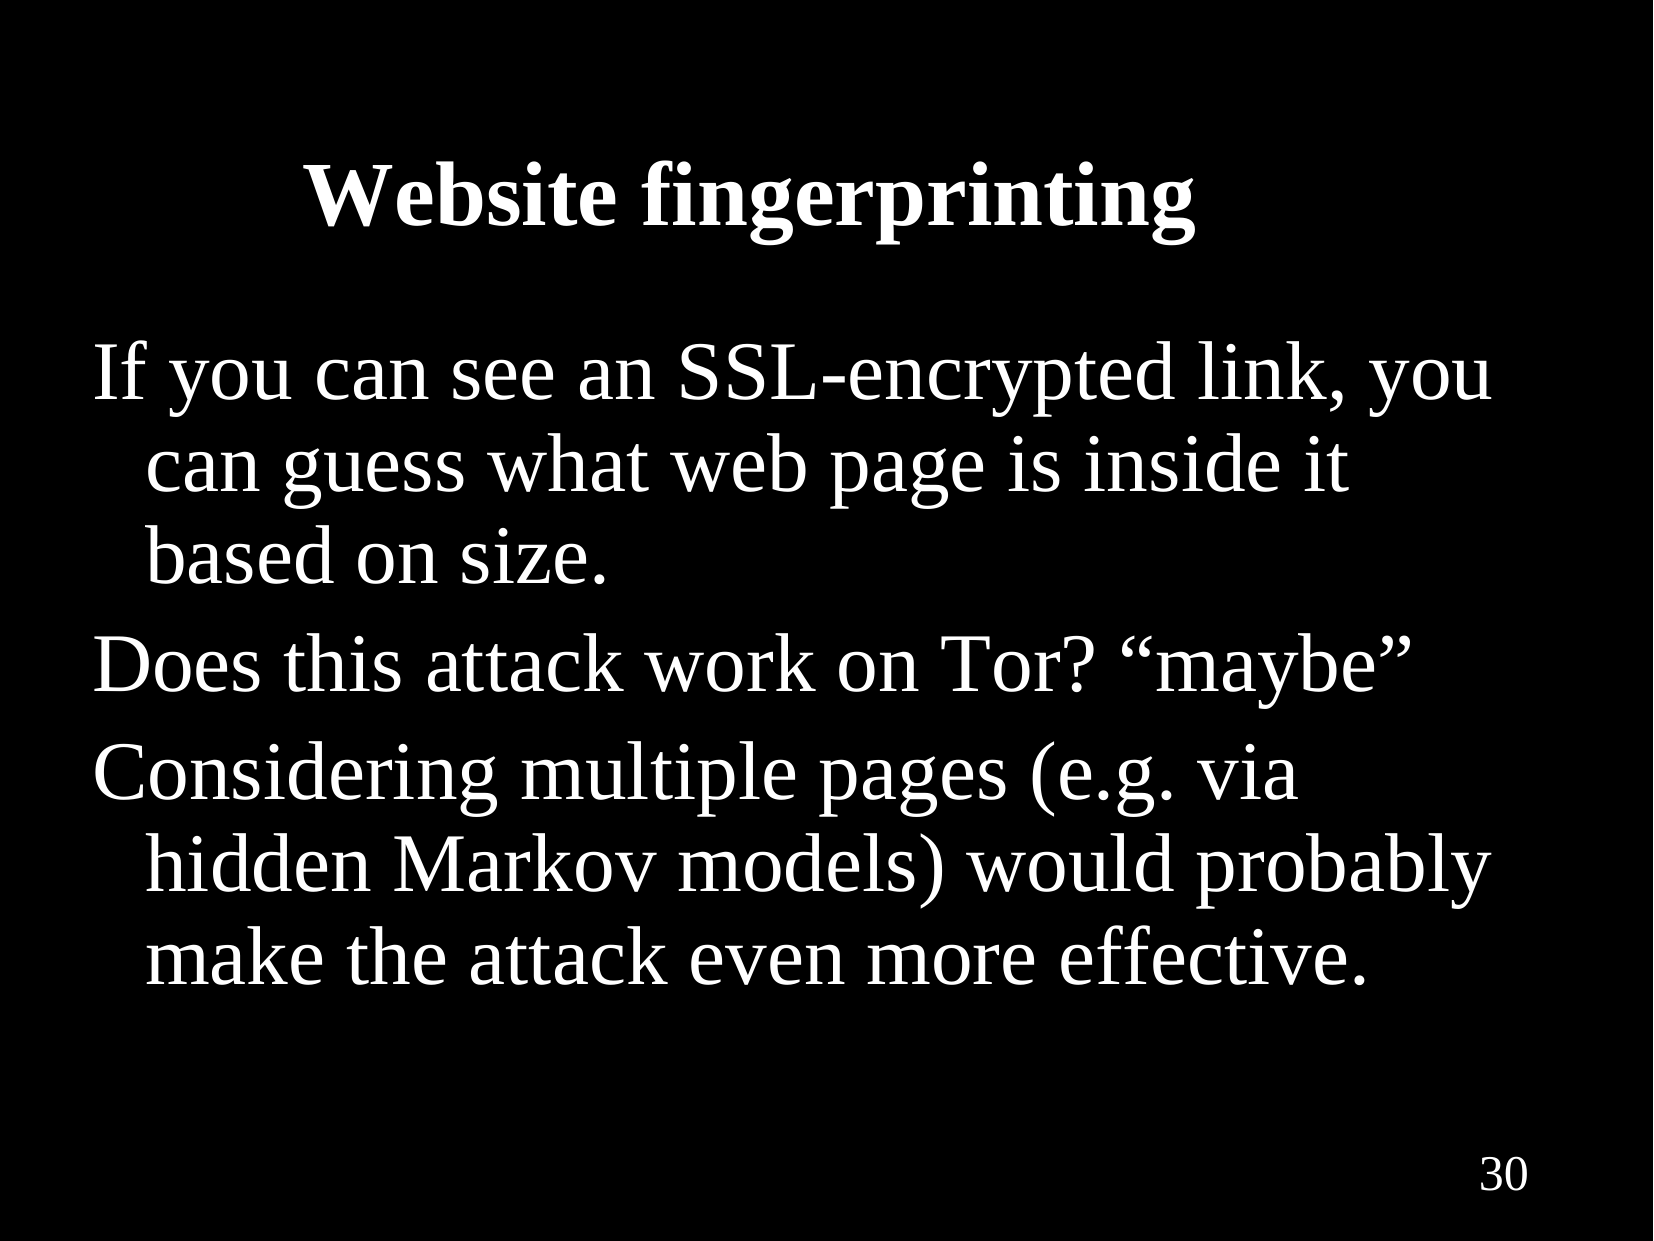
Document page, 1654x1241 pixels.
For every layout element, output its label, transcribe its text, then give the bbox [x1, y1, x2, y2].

list If you can see an SSL-encrypted link, you can guess what web page is inside it based on size. Does this attack work on Tor? “maybe” Considering multiple pages (e.g. via hidden Markov models) would probably make the attack even more effective. [74, 325, 1539, 1123]
title Website fingerprinting [112, 100, 1388, 288]
